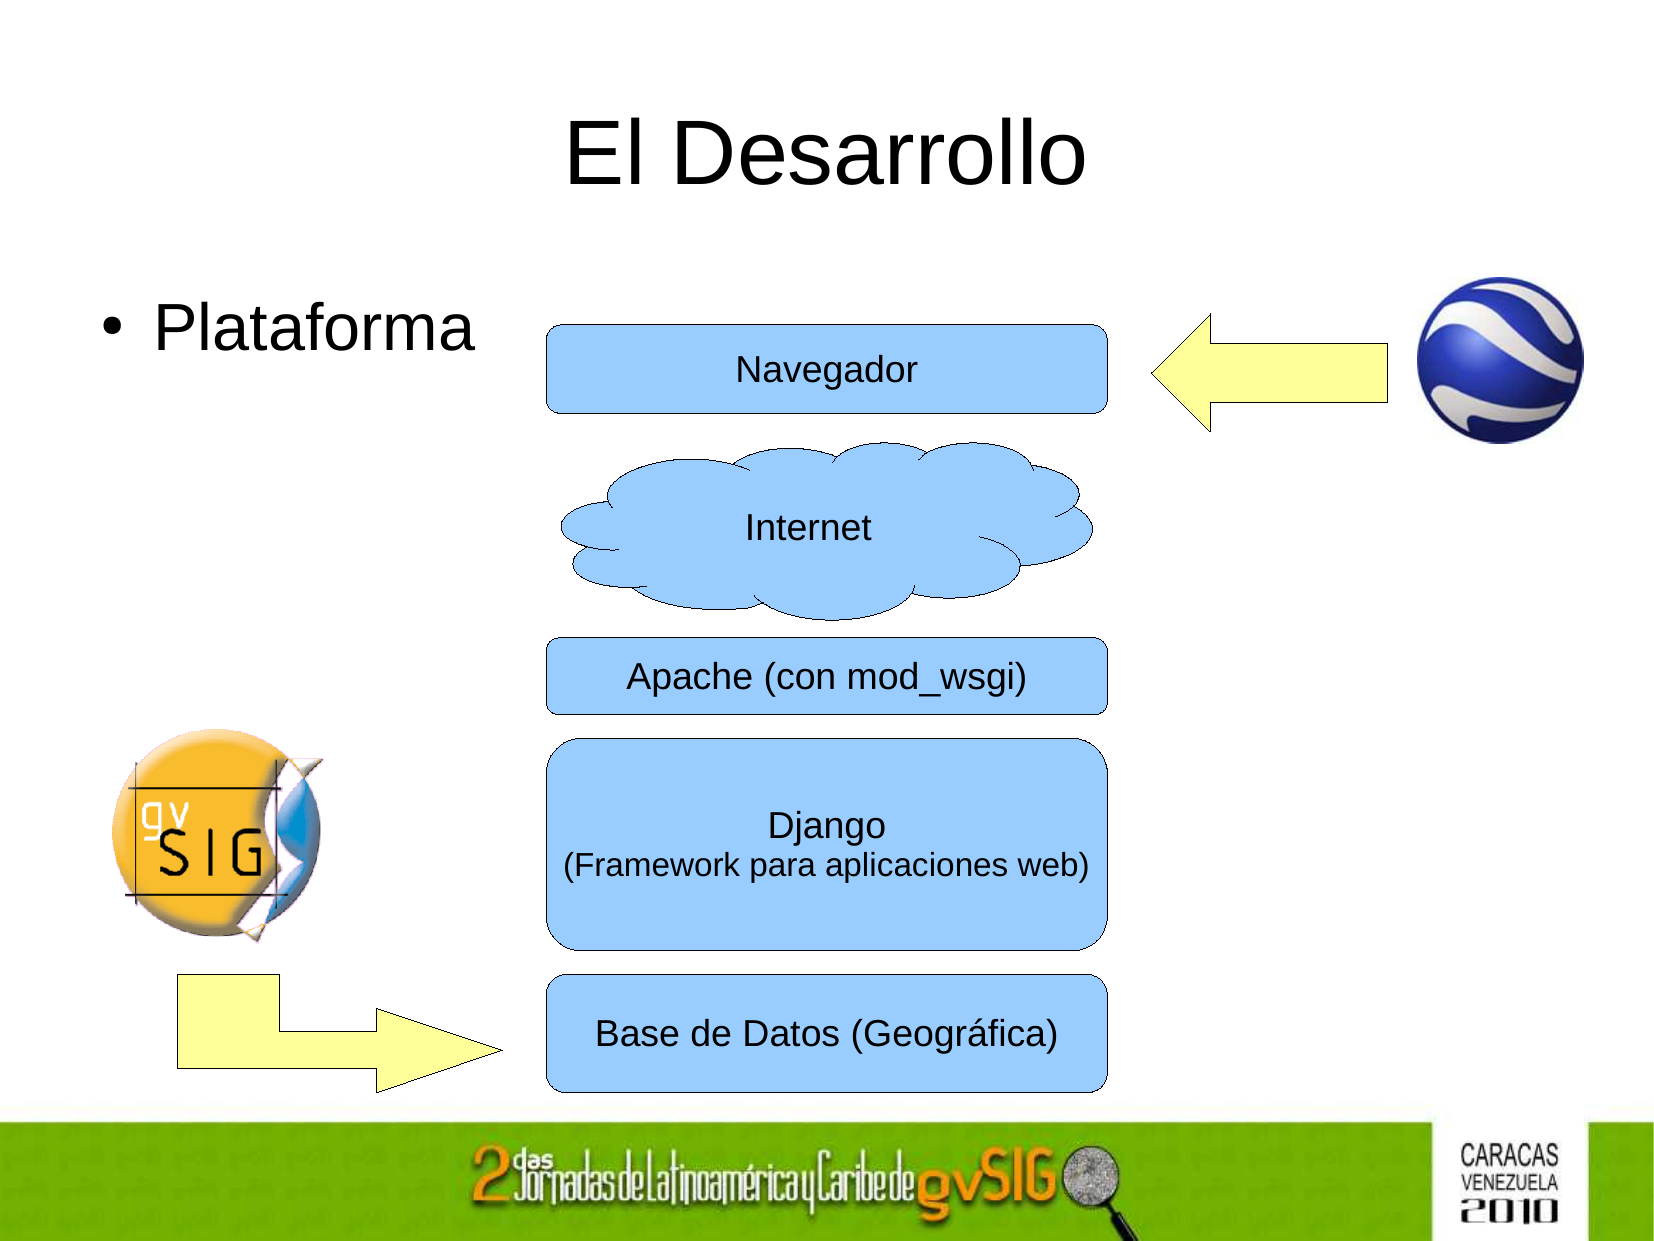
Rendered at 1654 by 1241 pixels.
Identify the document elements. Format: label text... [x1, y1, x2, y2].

text_box Base de Datos (Geográfica) [546, 974, 1108, 1093]
text_box Apache (con mod_wsgi) [546, 637, 1108, 715]
text_box Internet [561, 442, 1093, 621]
text_box Navegador [546, 324, 1108, 414]
title El Desarrollo [82, 56, 1571, 250]
text_box [177, 974, 503, 1093]
text_box Django (Framework para aplicaciones web) [546, 738, 1108, 951]
list Plataforma [82, 290, 1571, 1094]
picture [0, 0, 1654, 1241]
text_box [1151, 313, 1388, 432]
